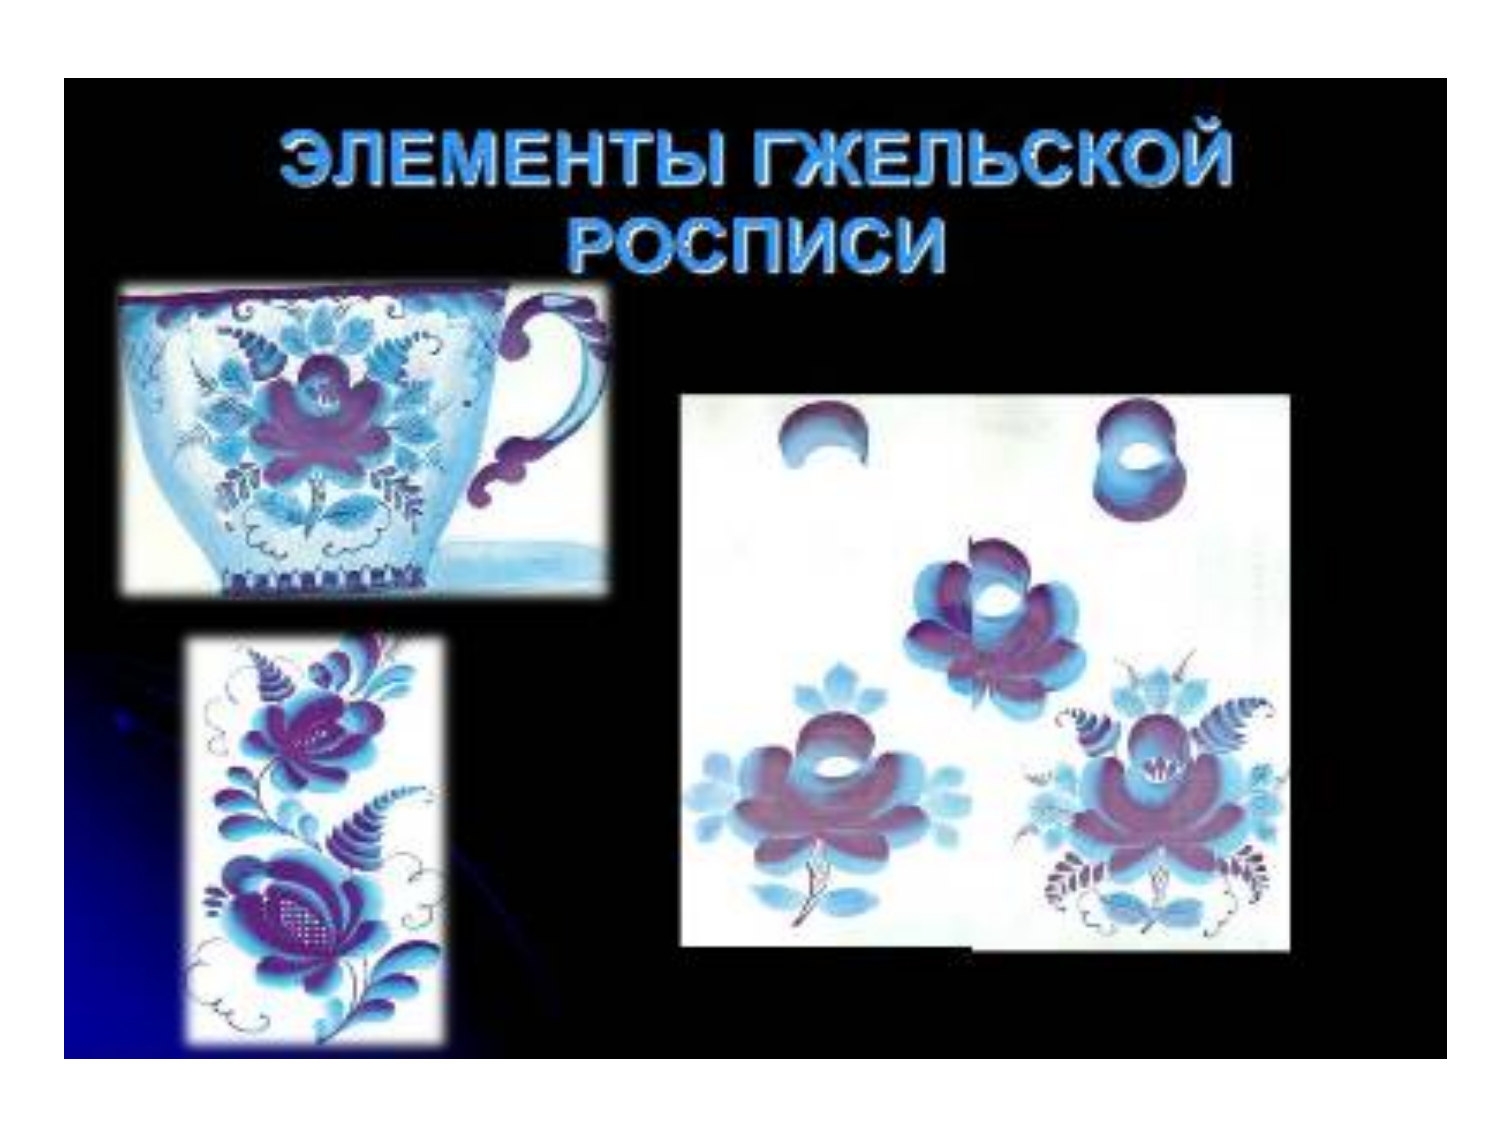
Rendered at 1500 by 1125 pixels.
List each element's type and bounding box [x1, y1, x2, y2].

picture [64, 78, 1447, 1059]
